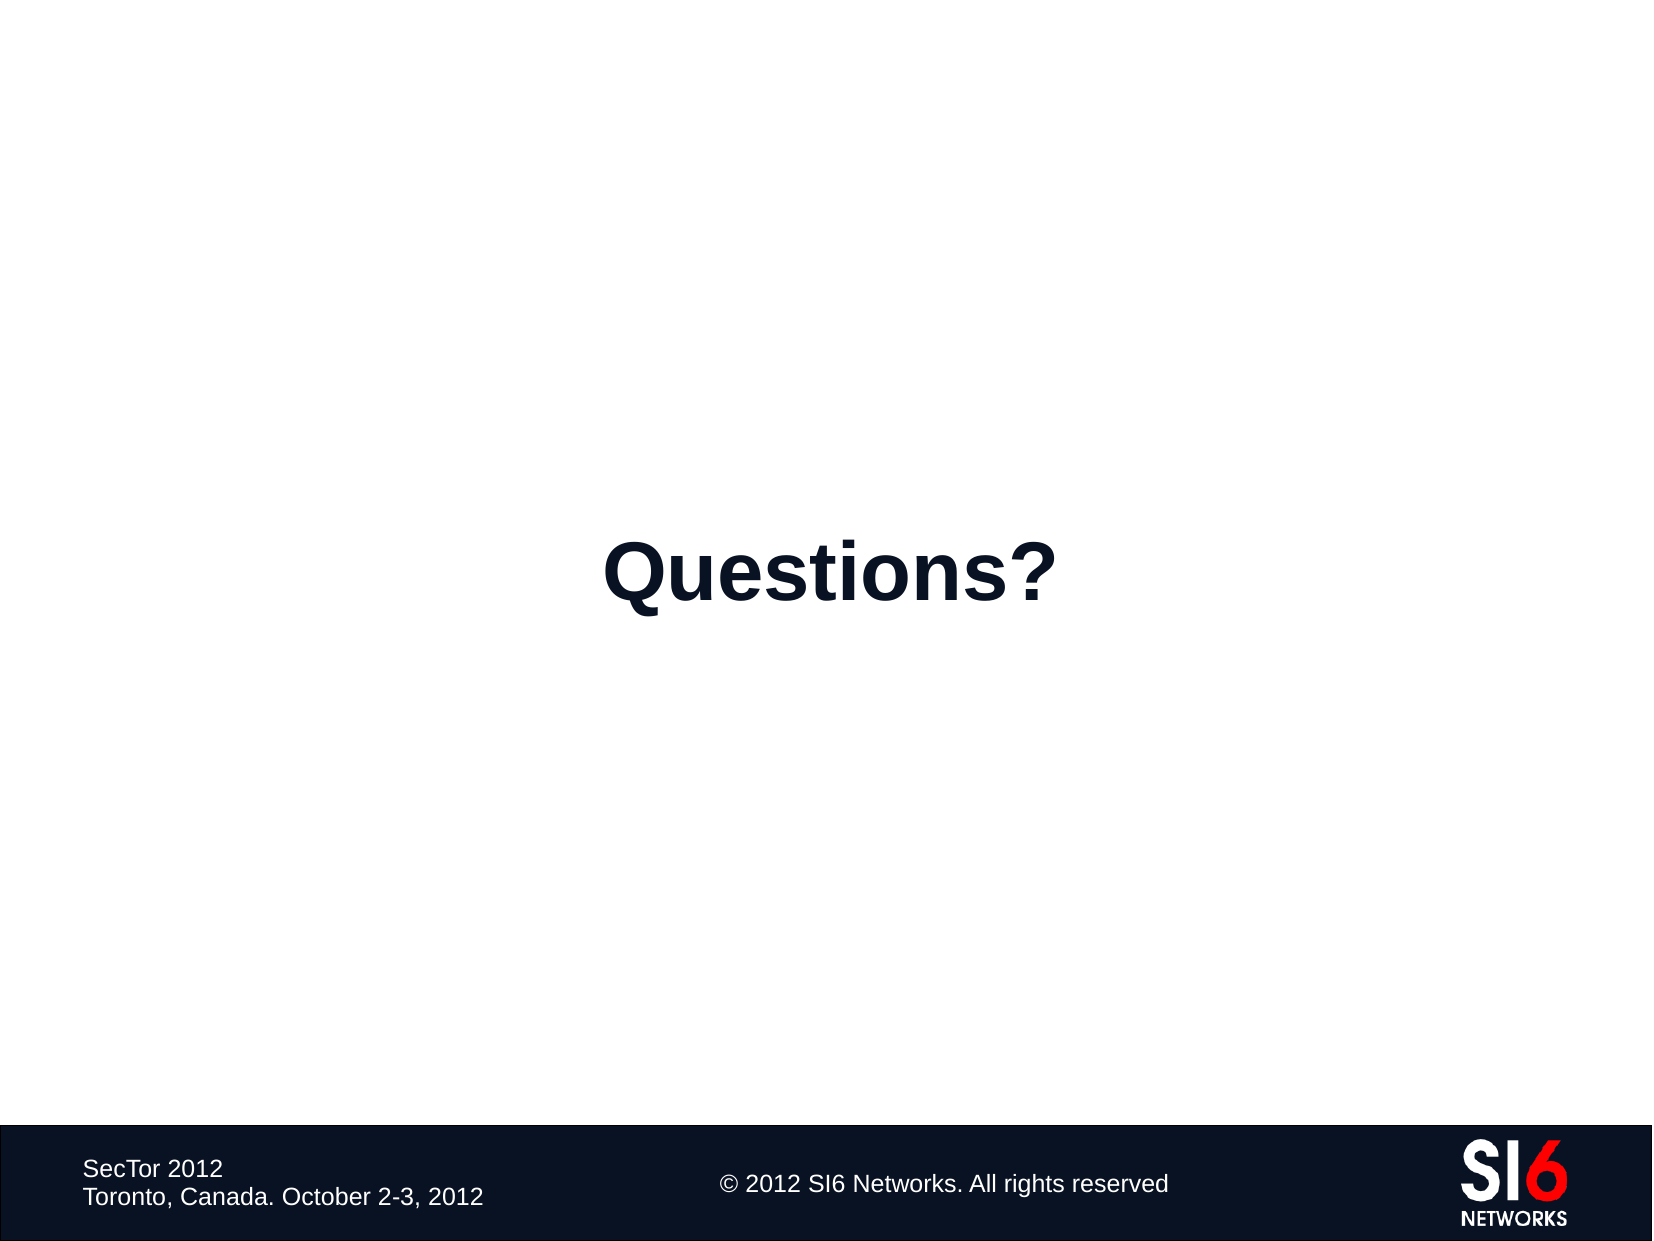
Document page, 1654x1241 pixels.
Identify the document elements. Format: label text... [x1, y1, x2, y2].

title Questions? [86, 467, 1576, 676]
picture [1461, 1139, 1567, 1226]
